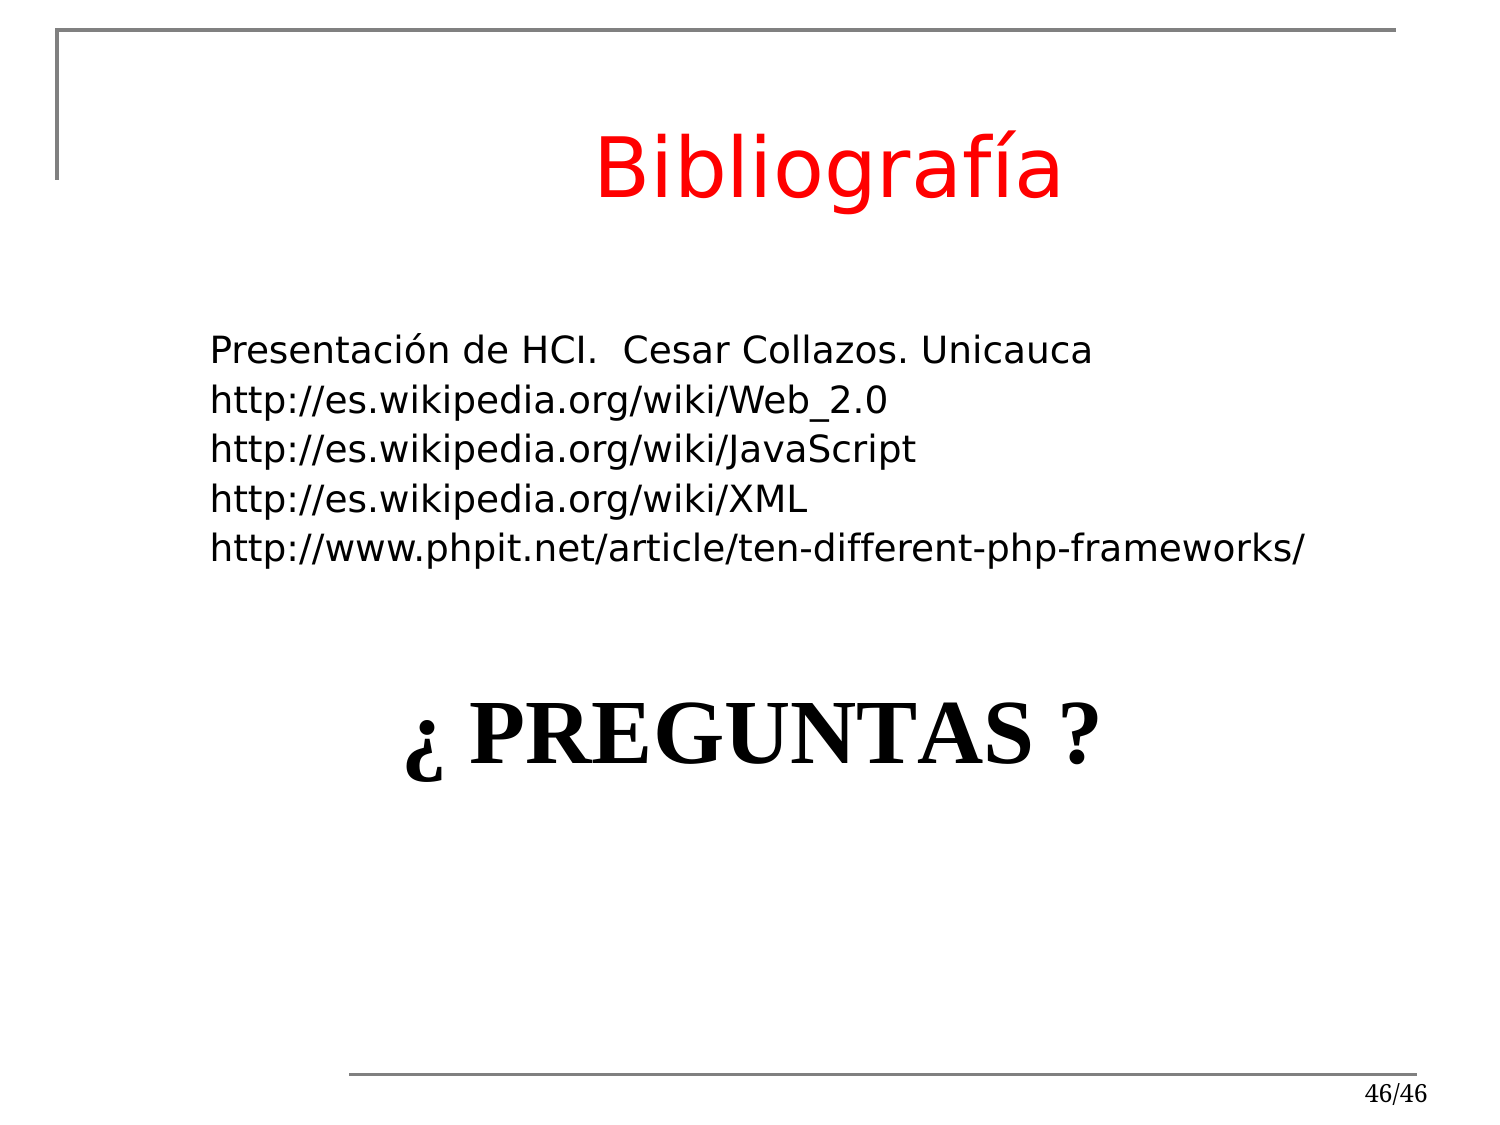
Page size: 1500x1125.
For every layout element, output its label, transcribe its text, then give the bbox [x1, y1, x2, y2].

list Presentación de HCI. Cesar Collazos. Unicauca http://es.wikipedia.org/wiki/Web_2.0 http://es.wikipedia.org/wiki/JavaScript http://es.wikipedia.org/wiki/XML http://www.phpit.net/article/ten-different-php-frameworks/ [177, 324, 1385, 582]
title Bibliografía [192, 74, 1468, 263]
text_box ¿ PREGUNTAS ? [324, 674, 1182, 827]
